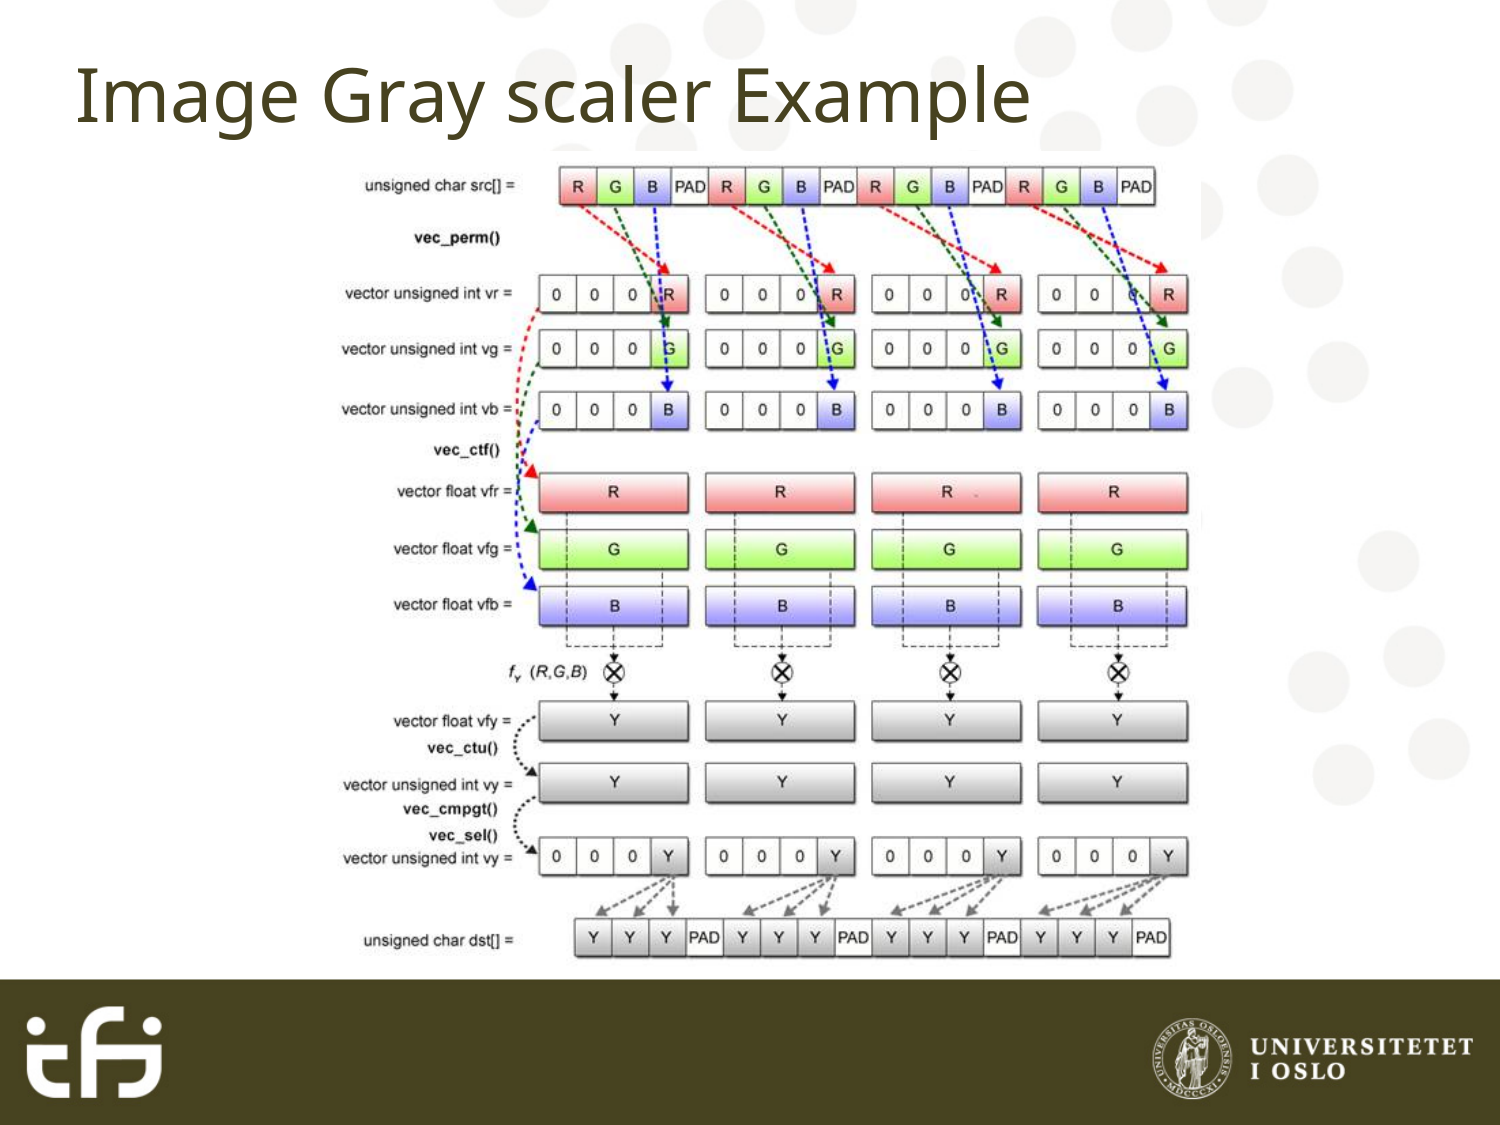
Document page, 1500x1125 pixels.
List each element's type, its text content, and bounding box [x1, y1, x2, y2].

picture [0, 0, 1500, 1125]
title Image Gray scaler Example [75, 40, 1426, 146]
